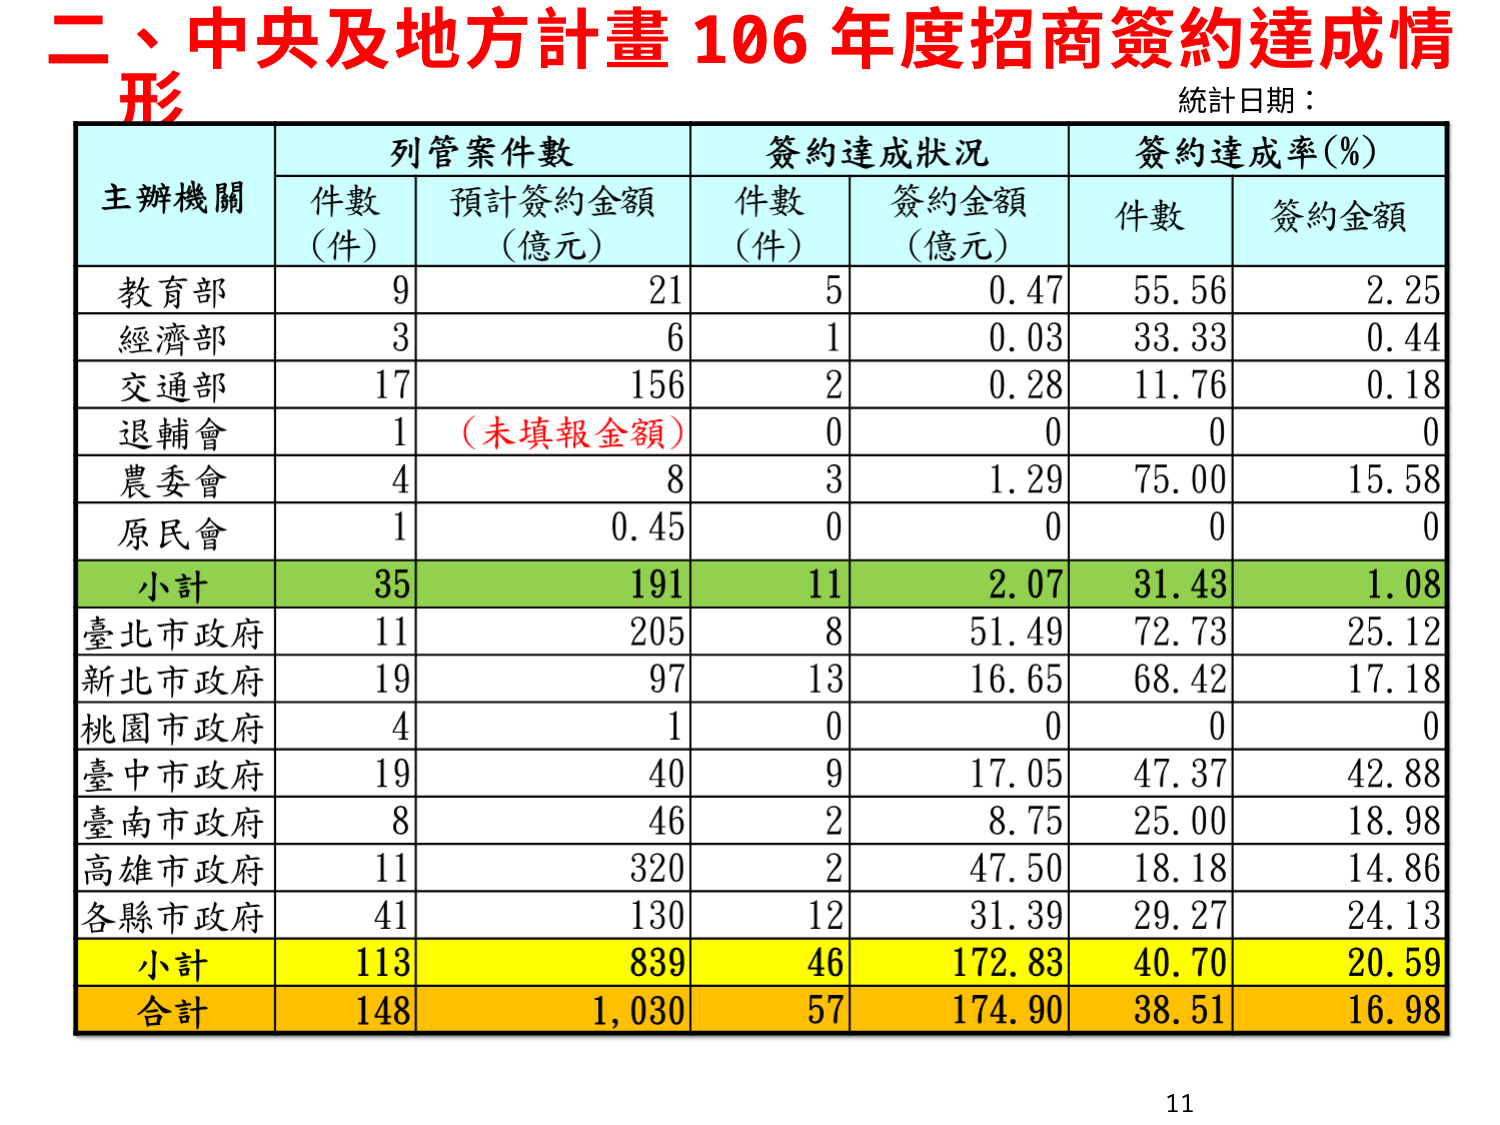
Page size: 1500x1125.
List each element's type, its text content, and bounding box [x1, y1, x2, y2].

text_box 11 [1149, 1080, 1500, 1125]
picture [69, 116, 1454, 1056]
text_box 二、中央及地方計畫106年度招商簽約達成情形 [0, 7, 1471, 92]
text_box 統計日期：106/9/30 [1163, 74, 1459, 126]
